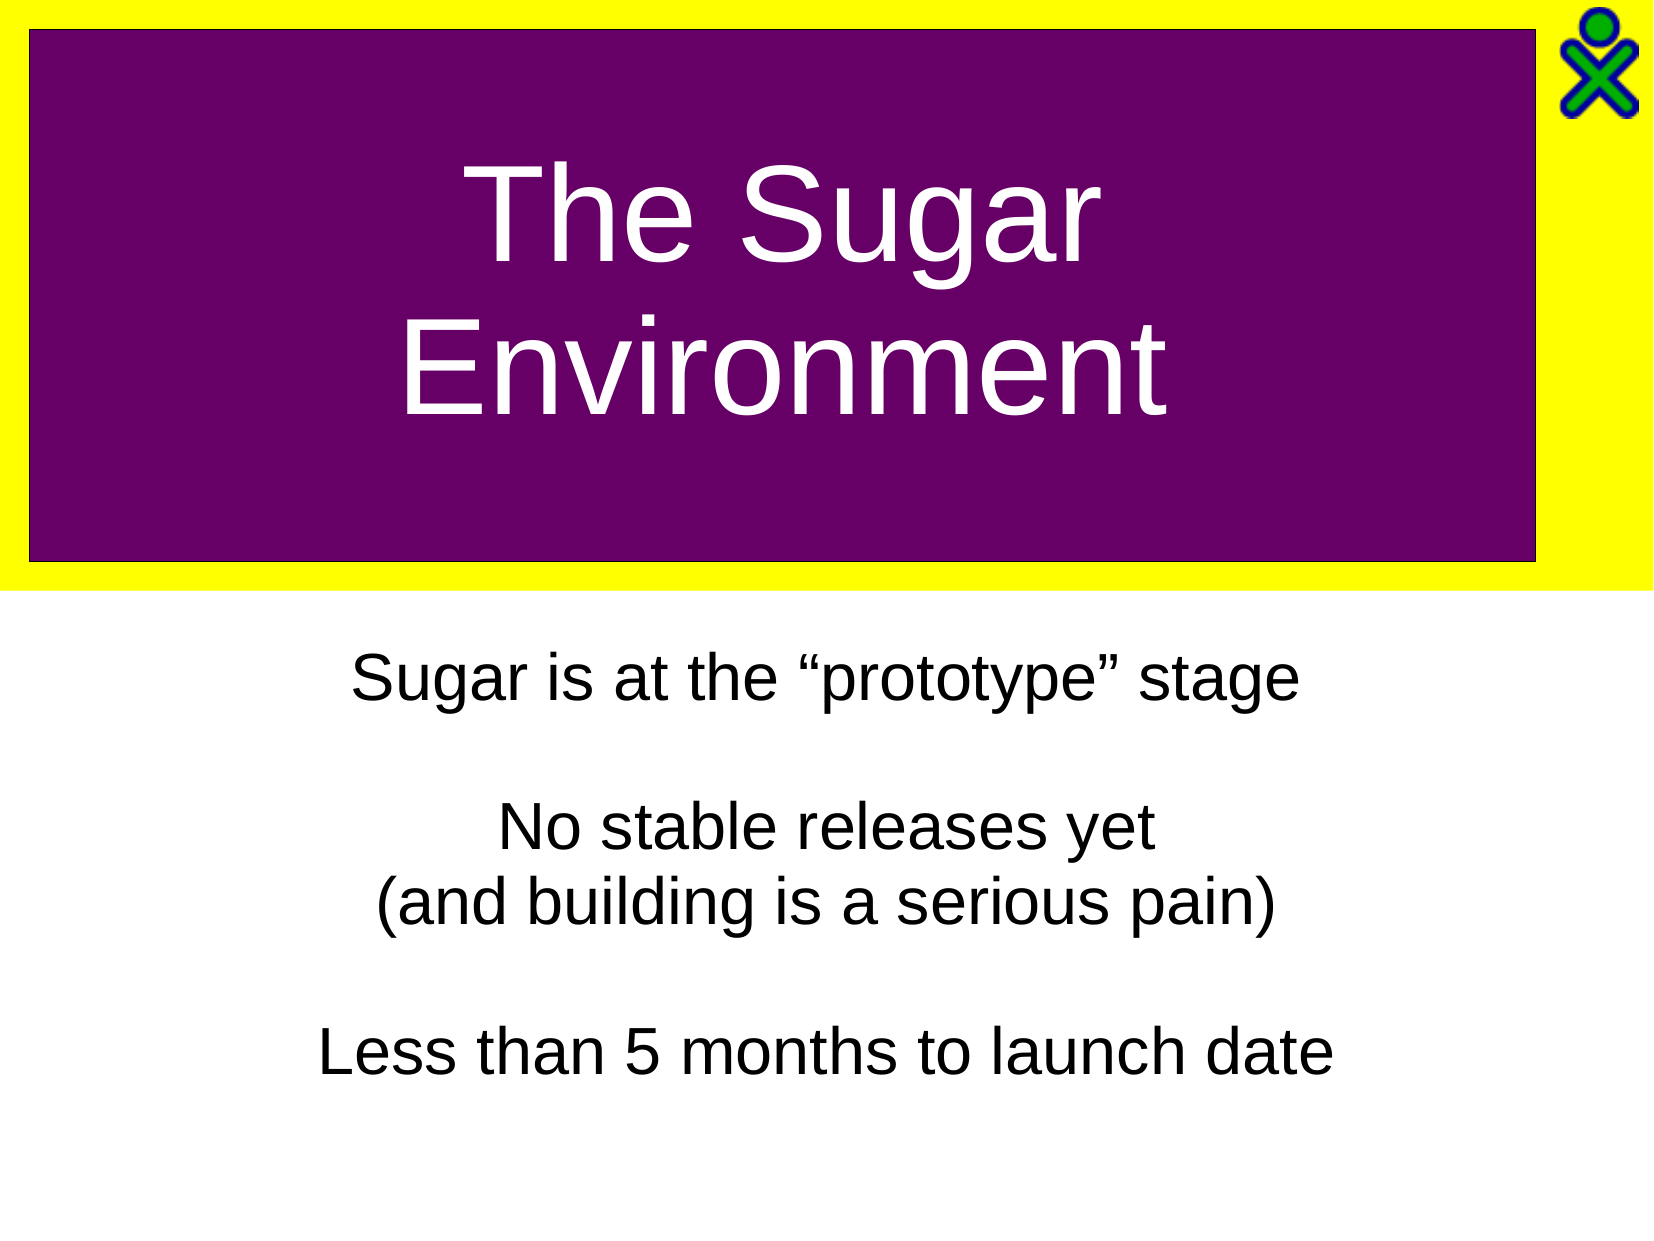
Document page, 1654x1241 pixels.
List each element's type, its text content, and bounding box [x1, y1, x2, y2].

picture [1559, 7, 1639, 119]
title The Sugar Environment [59, 56, 1506, 525]
subtitle Sugar is at the “prototype” stage No stable releases yet (and building is a serious pain) Less than 5 months to launch date [82, 627, 1571, 1102]
